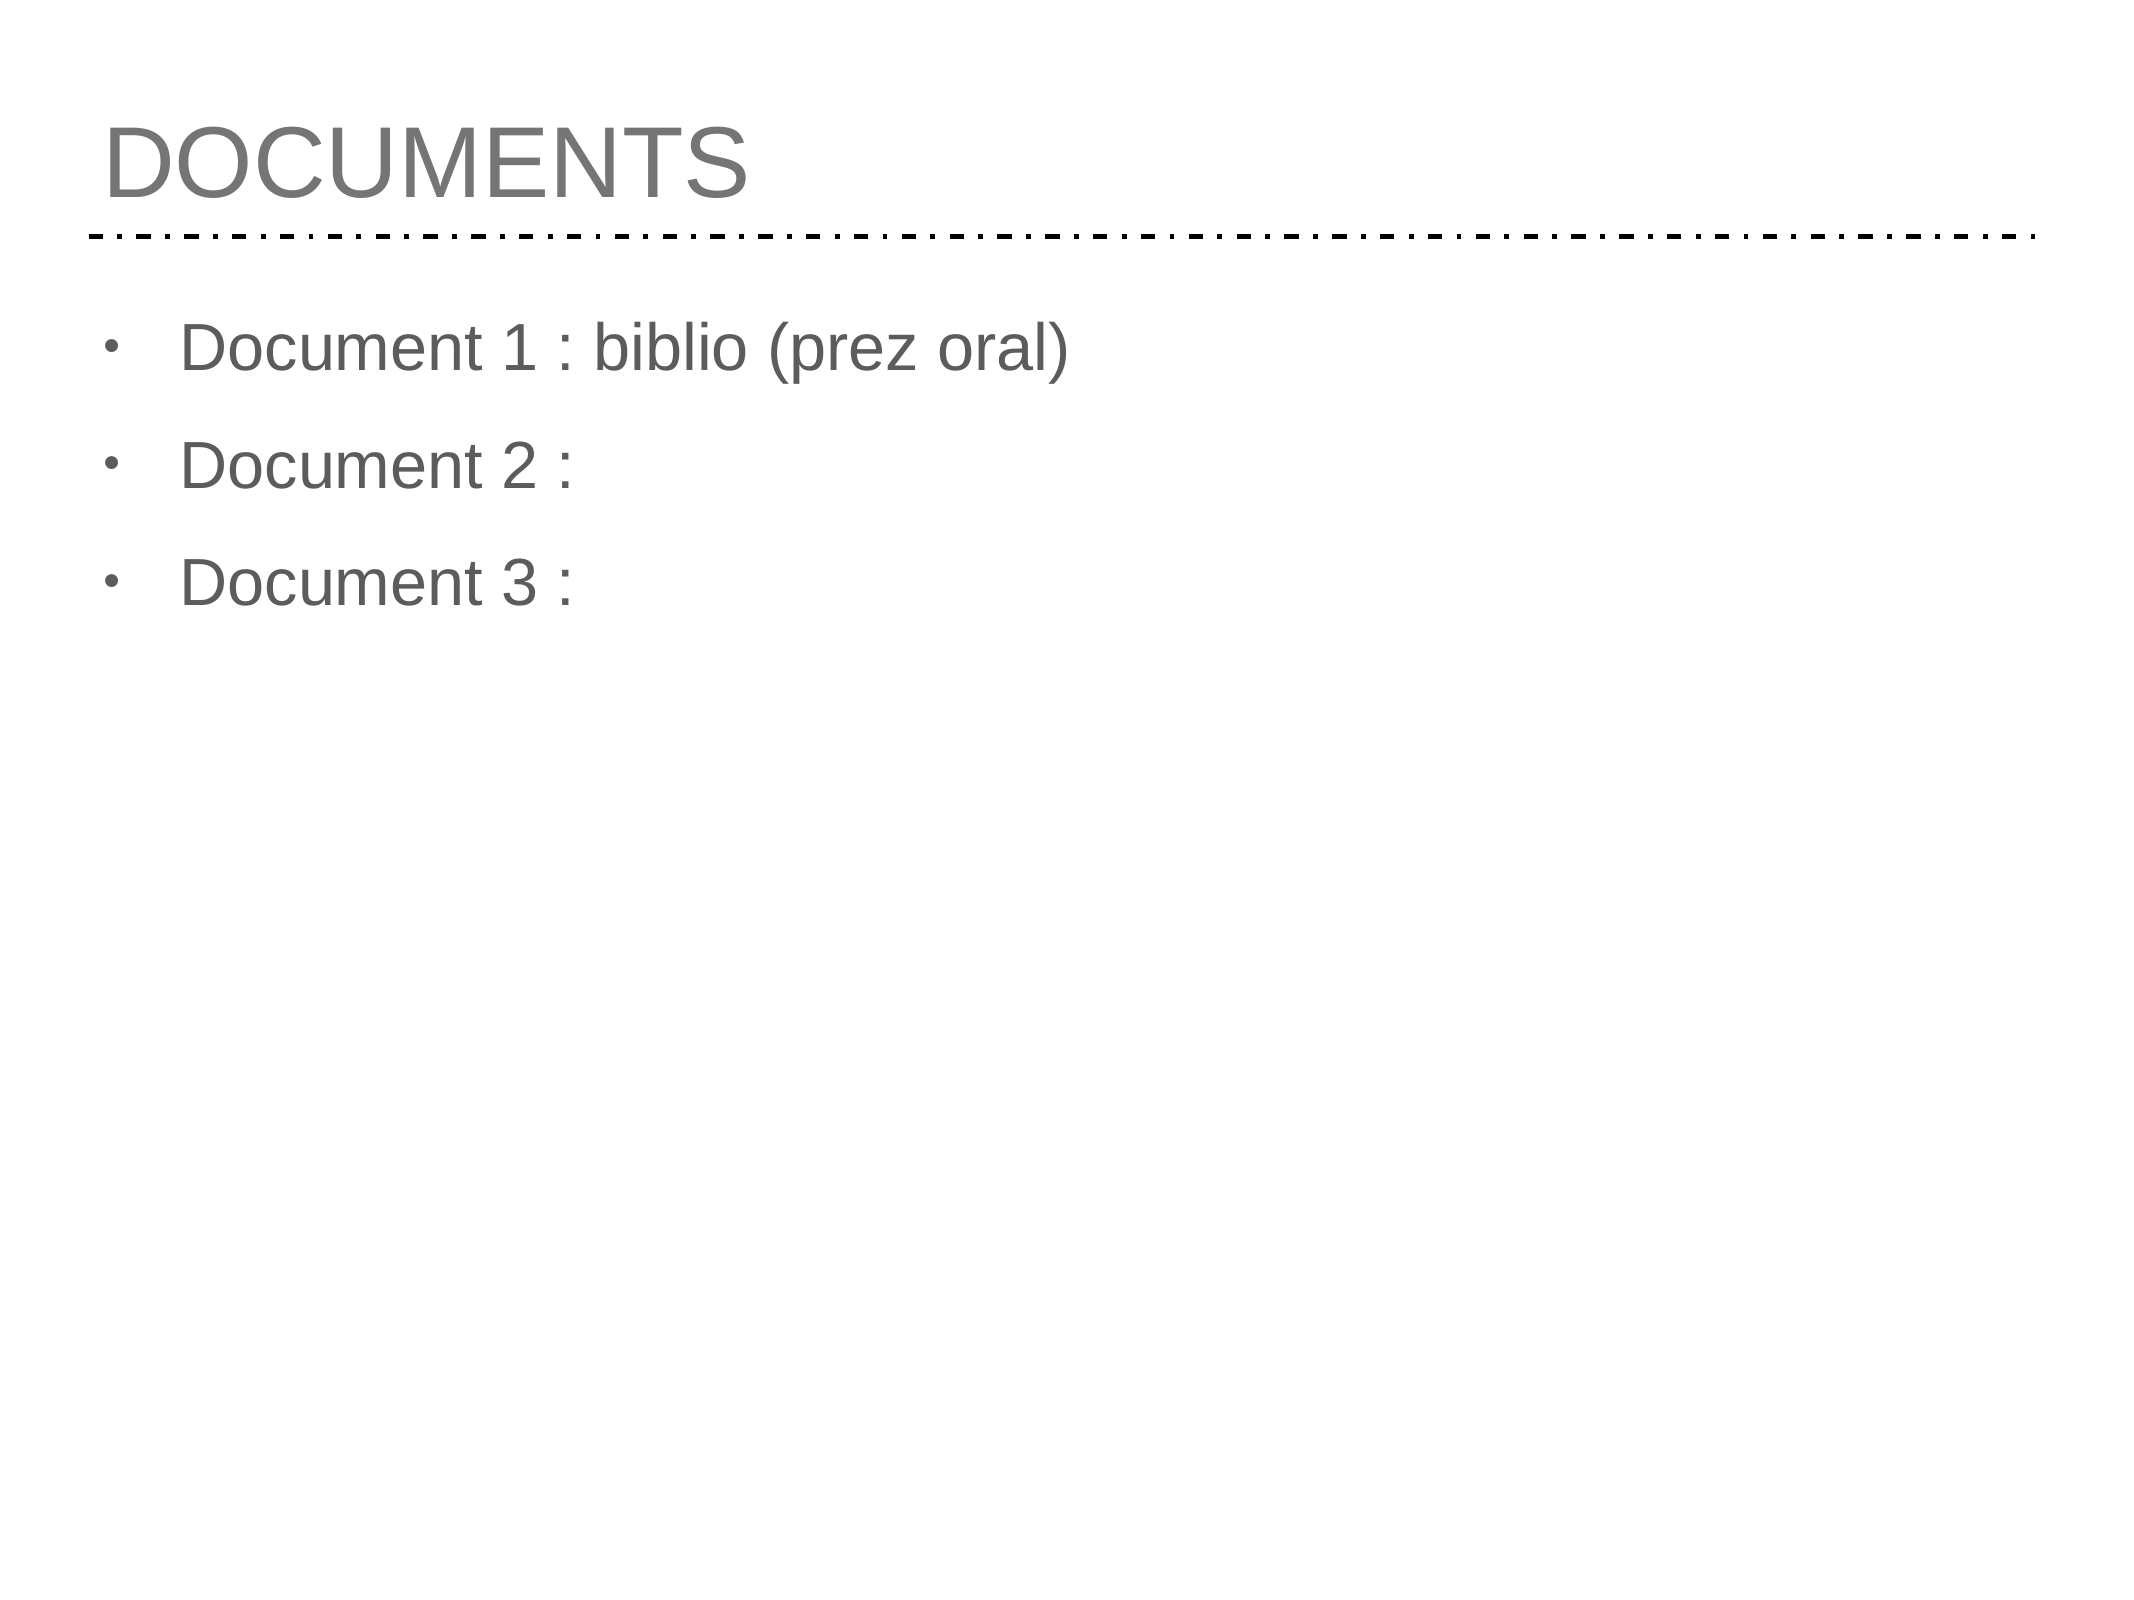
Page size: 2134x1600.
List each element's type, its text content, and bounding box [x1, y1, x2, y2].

text_box DOCUMENTS [94, 88, 2039, 207]
text_box Document 1 : biblio (prez oral) Document 2 : Document 3 : [94, 296, 2039, 1481]
